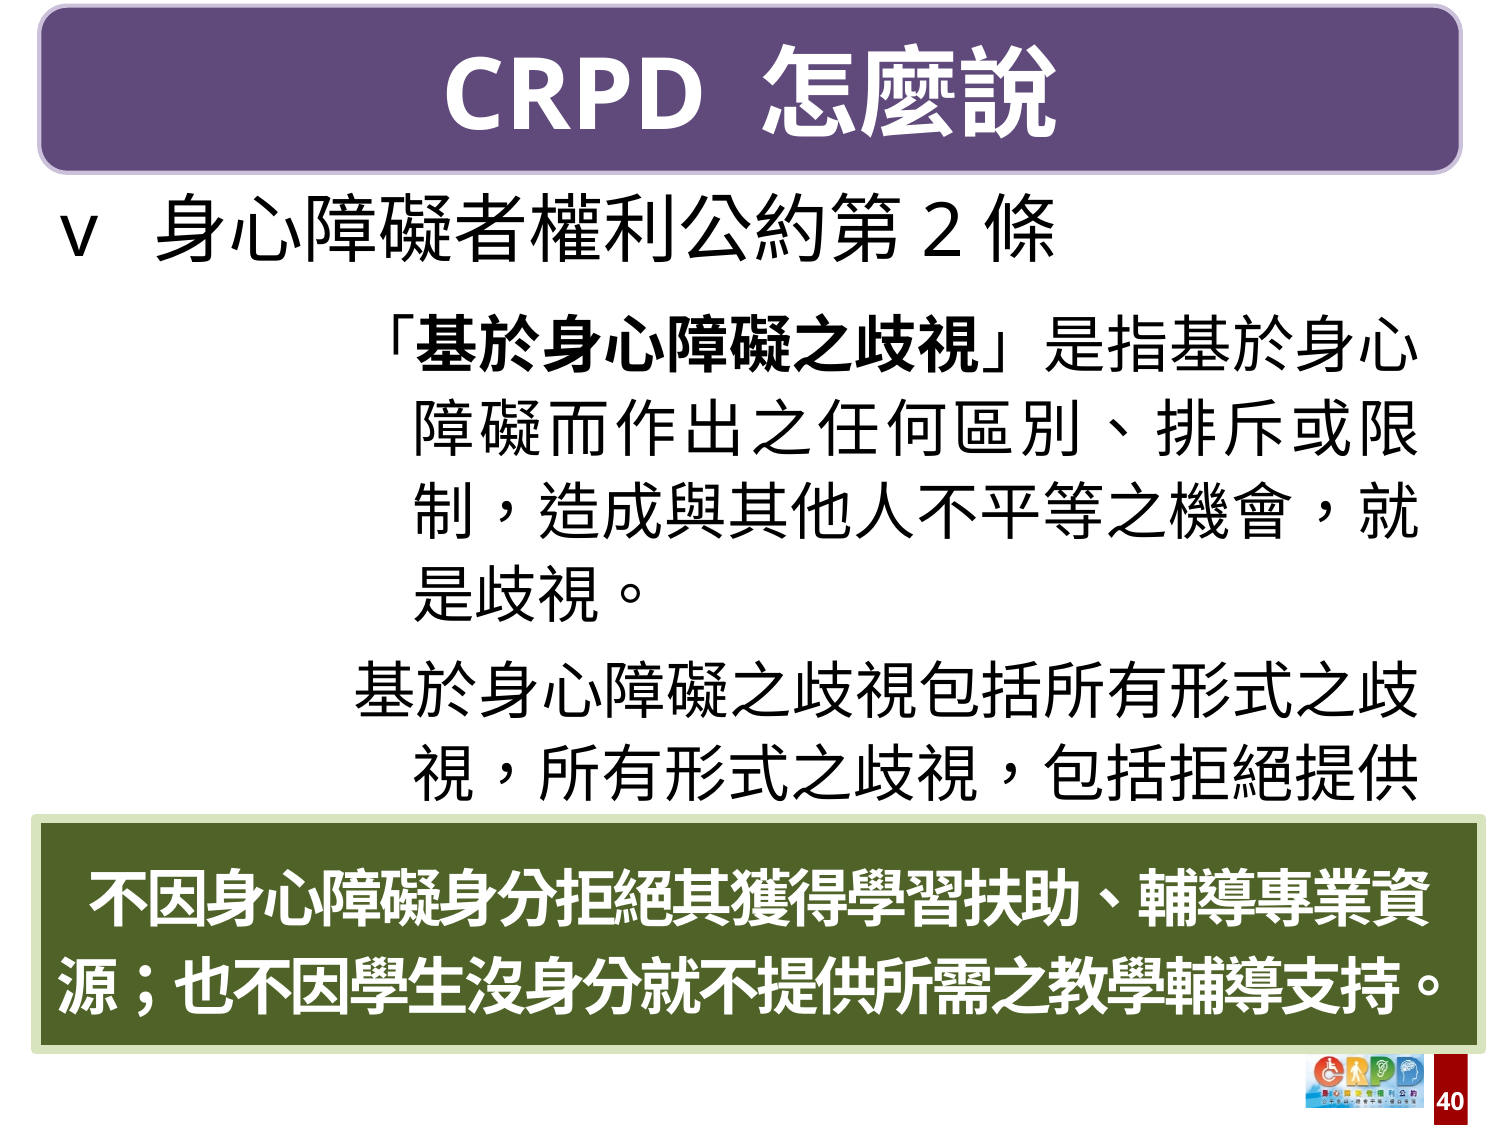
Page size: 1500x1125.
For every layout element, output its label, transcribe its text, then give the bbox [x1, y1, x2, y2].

text_box CRPD 怎麼說 [39, 5, 1461, 173]
text_box 不因身心障礙身分拒絕其獲得學習扶助、輔導專業資源；也不因學生沒身分就不提供所需之教學輔導支持。 [35, 818, 1482, 1050]
text_box 身心障礙者權利公約第2條 「基於身心障礙之歧視」是指基於身心障礙而作出之任何區別、排斥或限制，造成與其他人不平等之機會，就是歧視。 基於身心障礙之歧視包括所有形式之歧視，所有形式之歧視，包括拒絕提供合理之對待； [44, 174, 1436, 818]
text_box 40 [1416, 1076, 1485, 1125]
